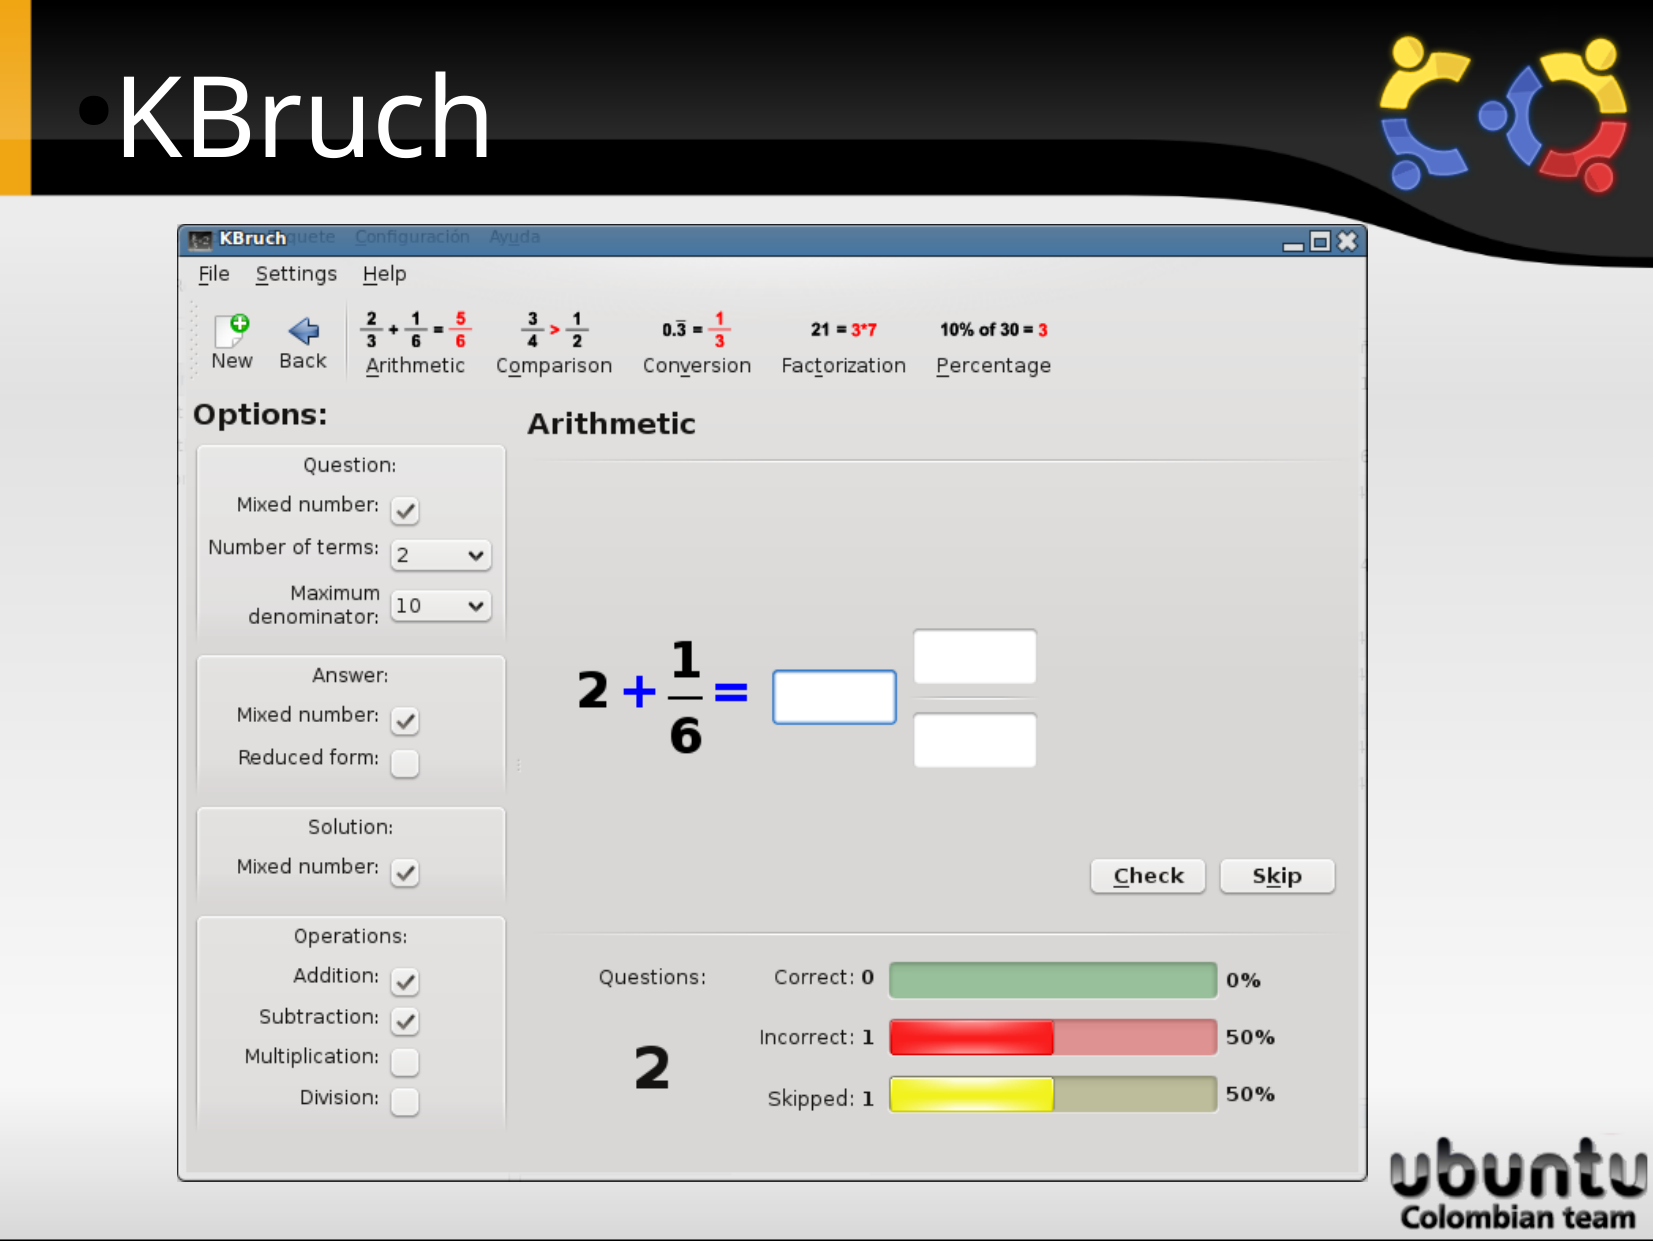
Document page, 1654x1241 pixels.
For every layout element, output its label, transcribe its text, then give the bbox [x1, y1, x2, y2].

text_box KBruch [59, 29, 1447, 178]
picture [0, 0, 1653, 1241]
